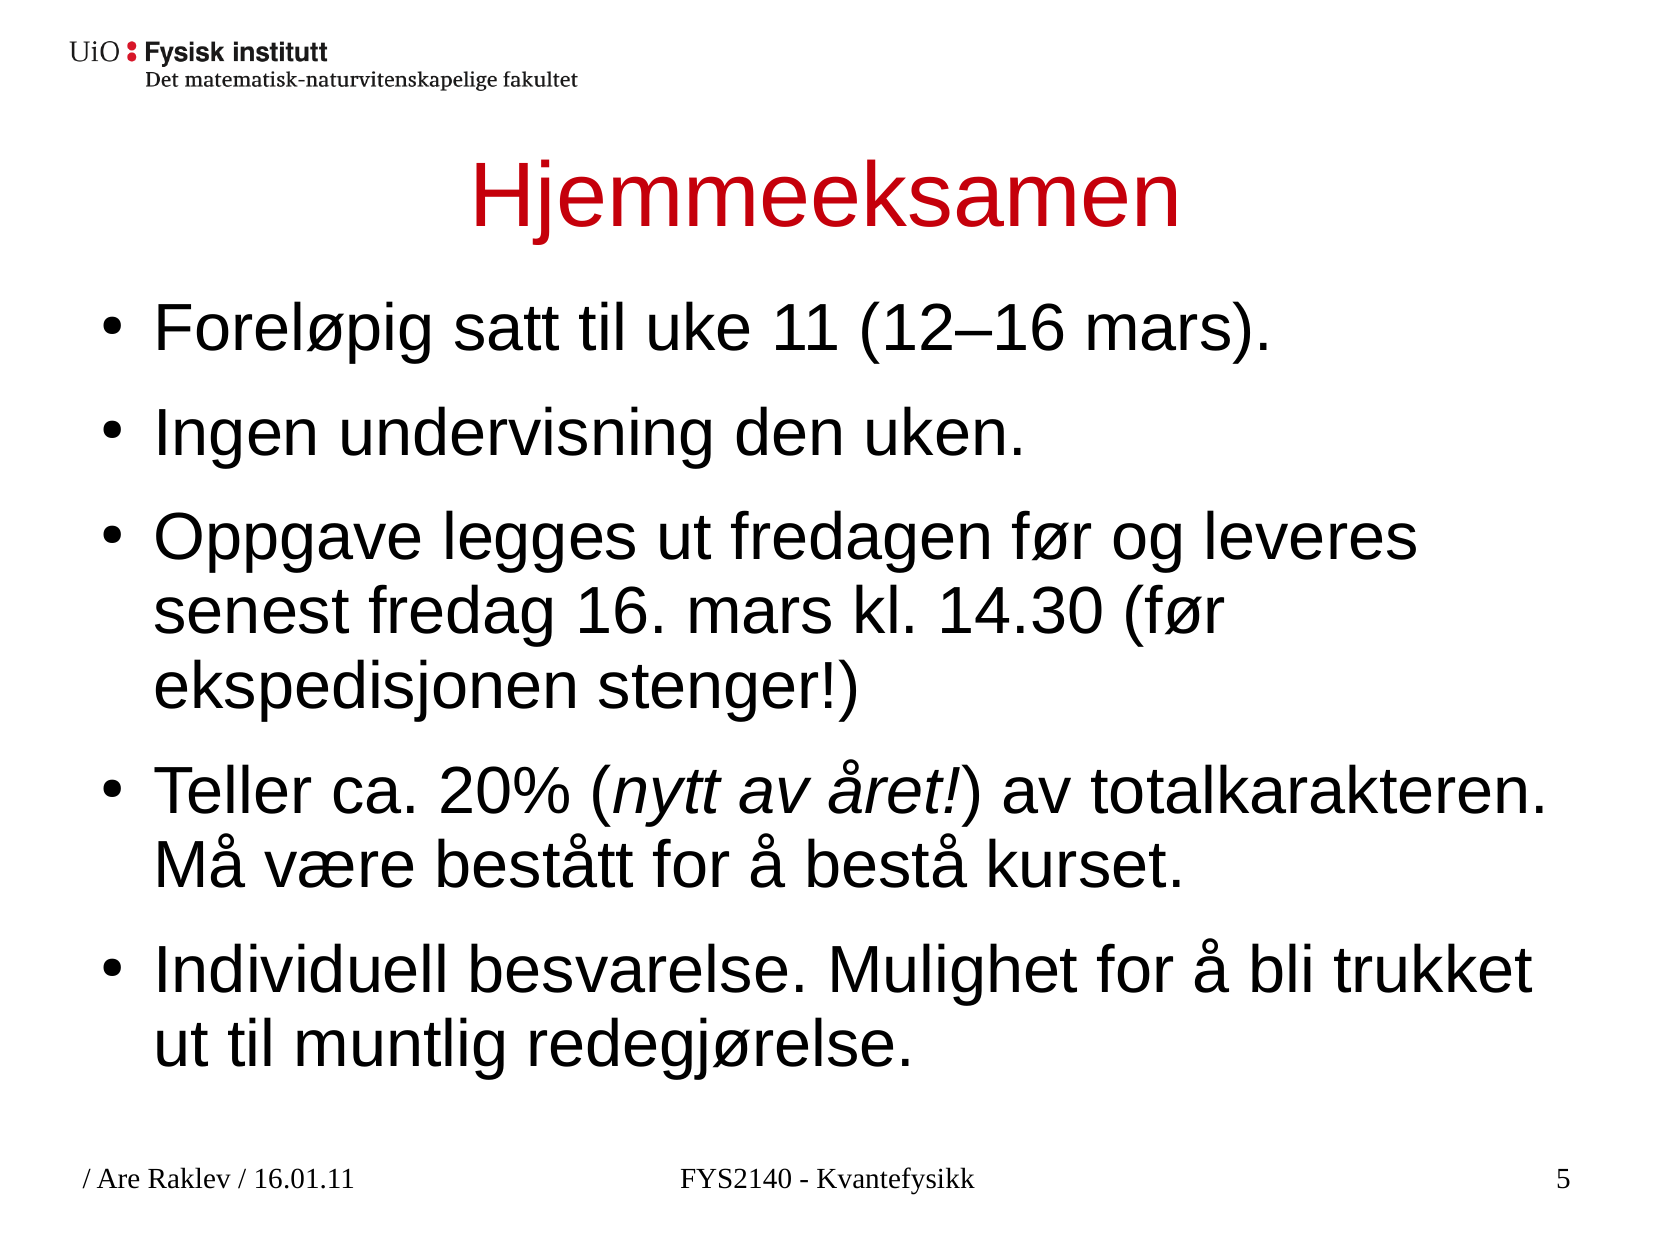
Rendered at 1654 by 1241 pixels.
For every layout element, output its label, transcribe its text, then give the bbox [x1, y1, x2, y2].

list Foreløpig satt til uke 11 (12–16 mars). Ingen undervisning den uken. Oppgave legges ut fredagen før og leveres senest fredag 16. mars kl. 14.30 (før ekspedisjonen stenger!) Teller ca. 20% (nytt av året!) av totalkarakteren. Må være bestått for å bestå kurset. Individuell besvarelse. Mulighet for å bli trukket ut til muntlig redegjørelse. [82, 290, 1571, 1094]
title Hjemmeeksamen [82, 90, 1571, 290]
picture [68, 37, 581, 93]
